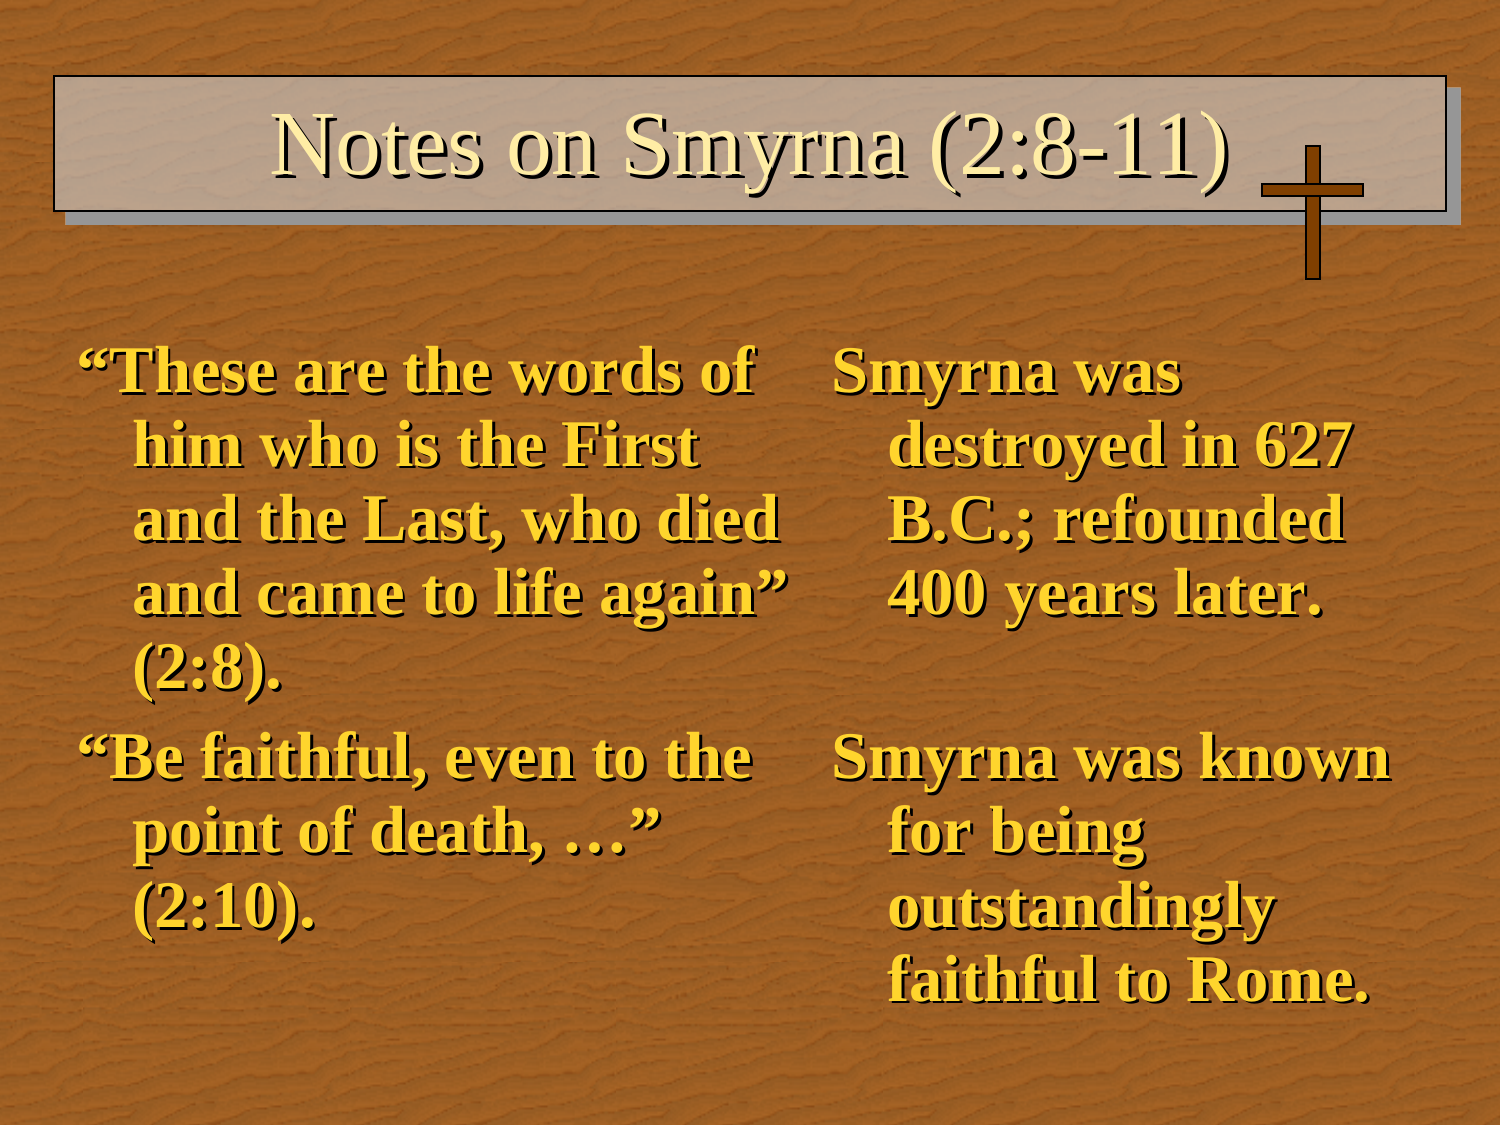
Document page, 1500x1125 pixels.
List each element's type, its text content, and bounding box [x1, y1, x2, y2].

text_box [1262, 146, 1364, 279]
picture [0, 0, 1500, 1125]
list Smyrna was destroyed in 627 B.C.; refounded 400 years later. Smyrna was known for being outstandingly faithful to Rome. [815, 324, 1474, 1024]
list “These are the words of him who is the First and the Last, who died and came to life again” (2:8). “Be faithful, even to the point of death, …” (2:10). [60, 324, 815, 990]
title Notes on Smyrna (2:8-11) [65, 85, 1435, 203]
